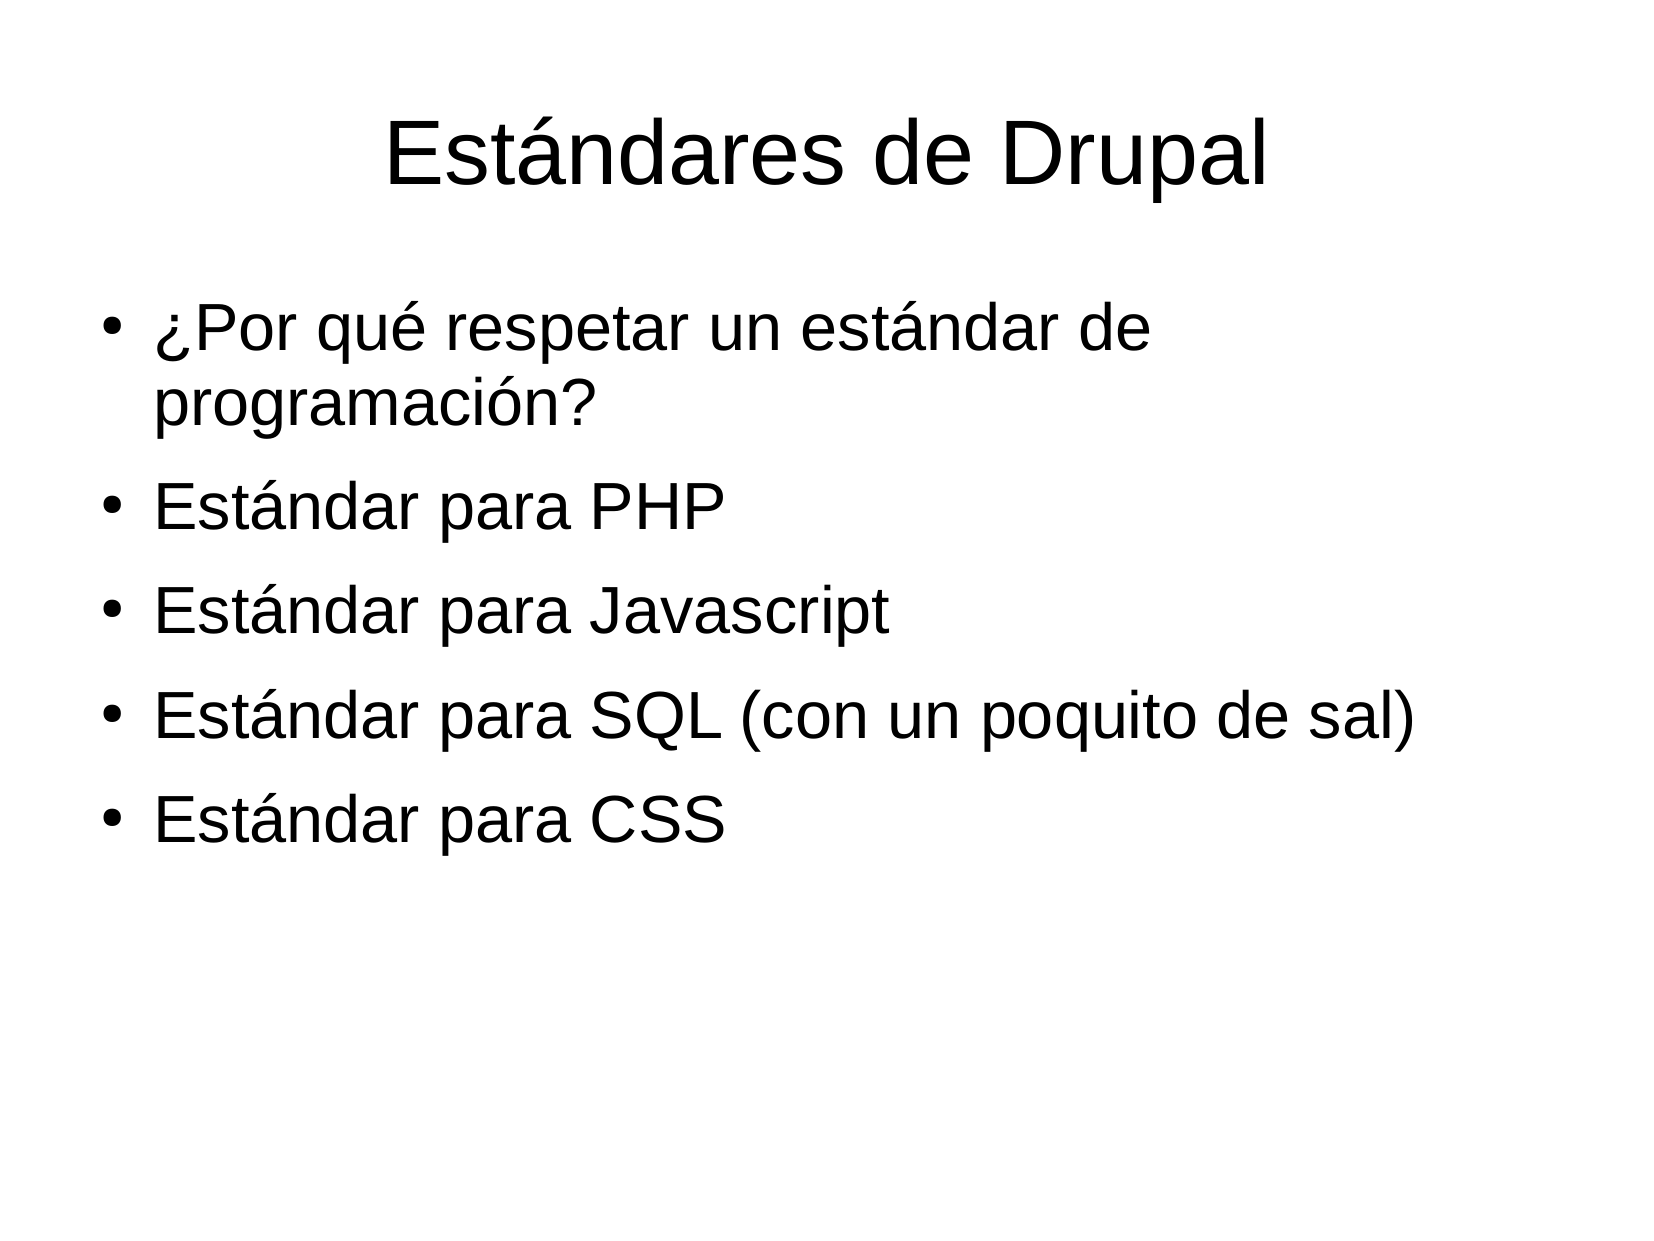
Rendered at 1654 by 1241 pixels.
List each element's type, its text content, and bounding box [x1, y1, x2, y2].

title Estándares de Drupal [82, 56, 1571, 250]
list ¿Por qué respetar un estándar de programación? Estándar para PHP Estándar para Javascript Estándar para SQL (con un poquito de sal) Estándar para CSS [82, 290, 1571, 1109]
